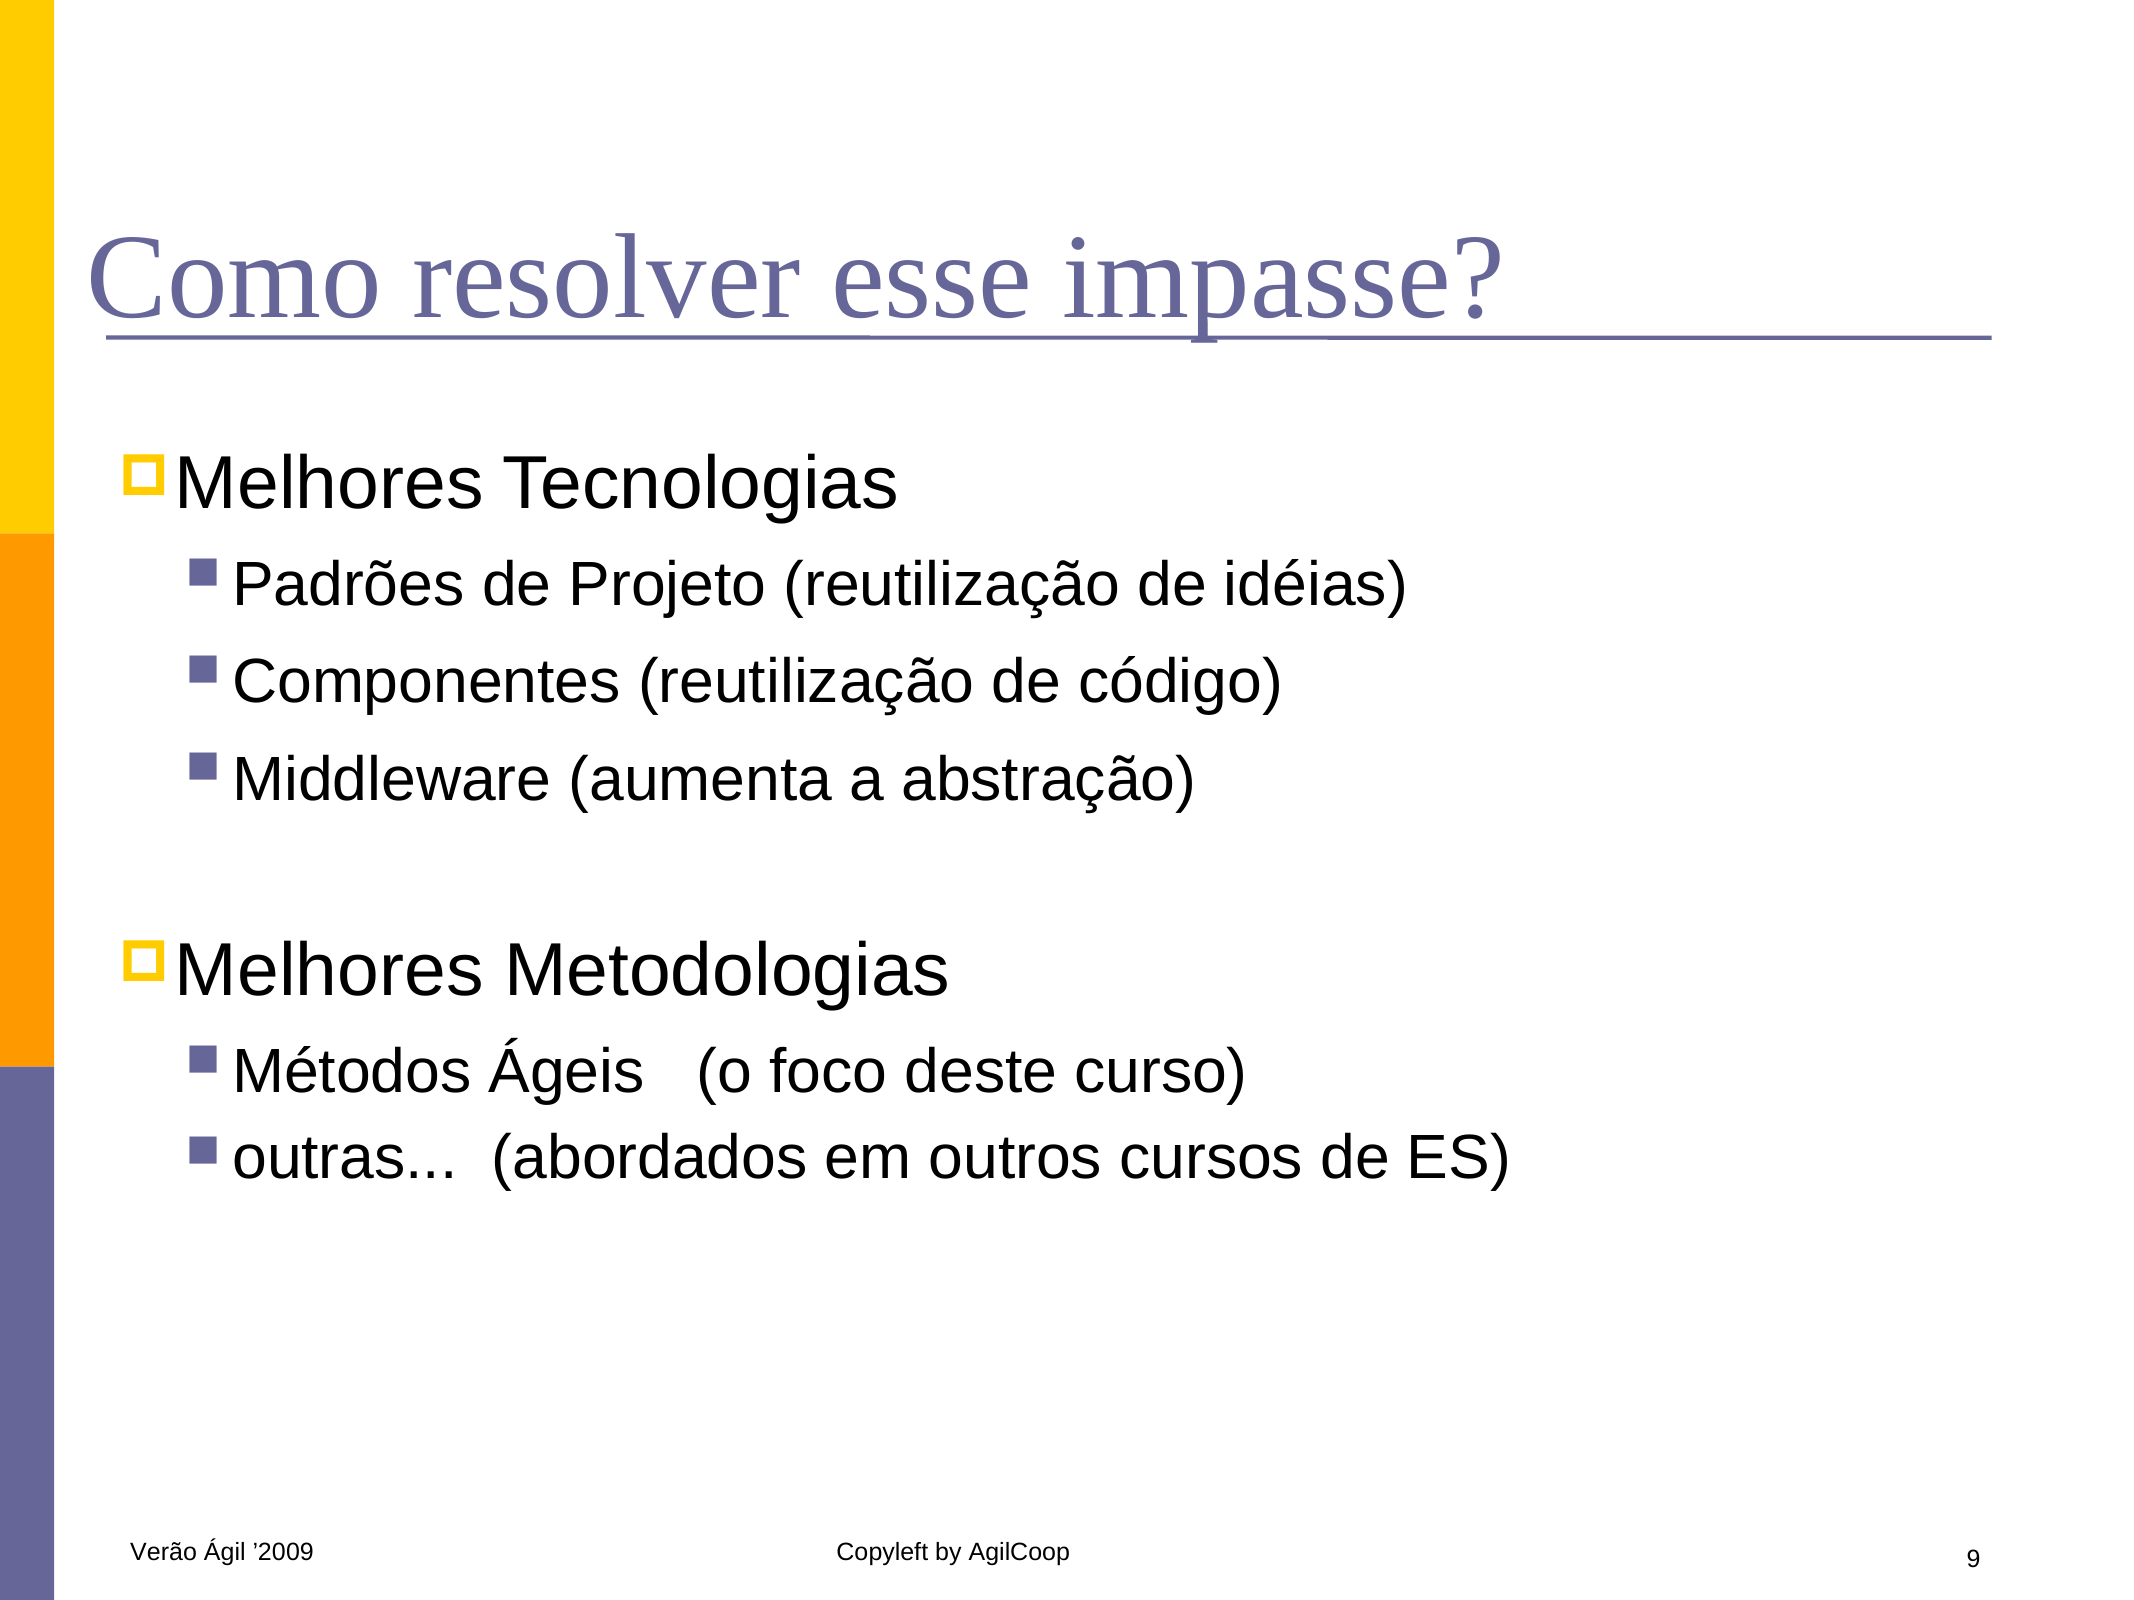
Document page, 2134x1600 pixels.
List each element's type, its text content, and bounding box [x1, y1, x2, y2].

list Melhores Tecnologias Padrões de Projeto (reutilização de idéias)‏ Componentes (reutilização de código)‏ Middleware (aumenta a abstração)‏ Melhores Metodologias Métodos Ágeis (o foco deste curso)‏ outras... (abordados em outros cursos de ES) [106, 439, 2015, 1241]
text_box Copyleft by AgilCoop [827, 1535, 1271, 1582]
title Como resolver esse impasse? [68, 95, 1990, 353]
text_box [0, 0, 55, 1600]
text_box Verão Ágil ’2009 [120, 1535, 438, 1582]
